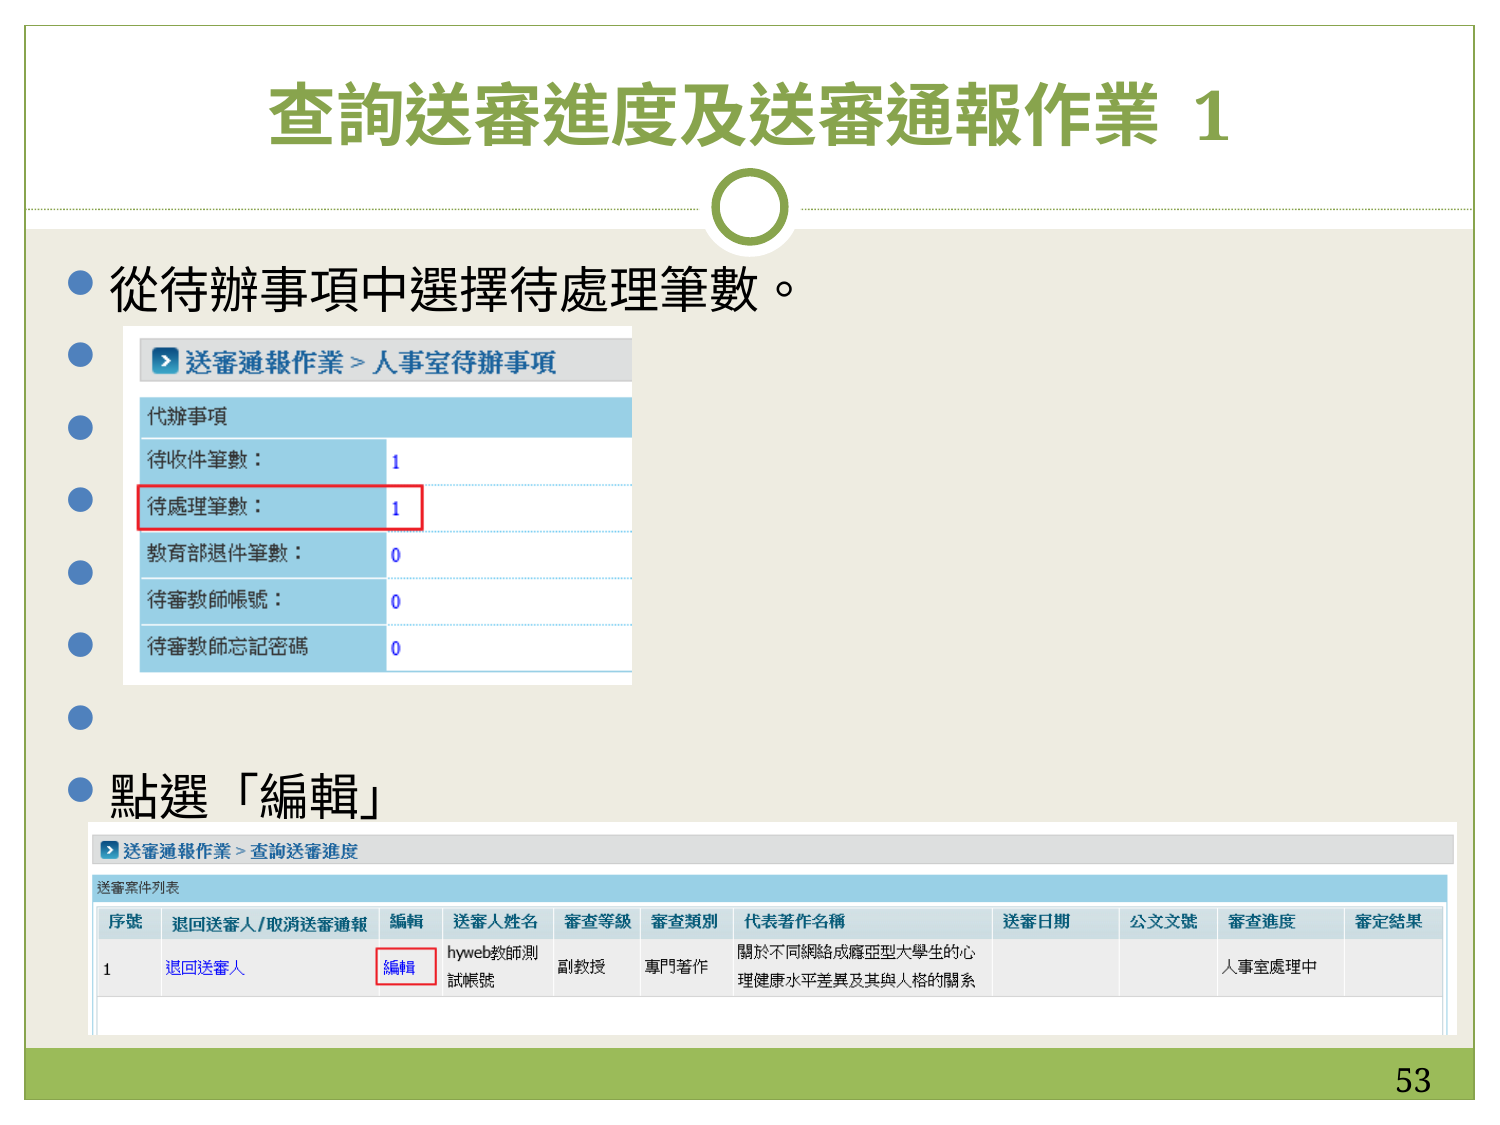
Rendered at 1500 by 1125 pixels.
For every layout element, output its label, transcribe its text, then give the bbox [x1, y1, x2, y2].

picture [123, 326, 632, 685]
text_box [1376, 1045, 1452, 1118]
title 查詢送審進度及送審通報作業 1 [49, 37, 1450, 162]
list 從待辦事項中選擇待處理筆數。 點選「編輯」 [49, 250, 1445, 1001]
picture [88, 822, 1457, 1035]
